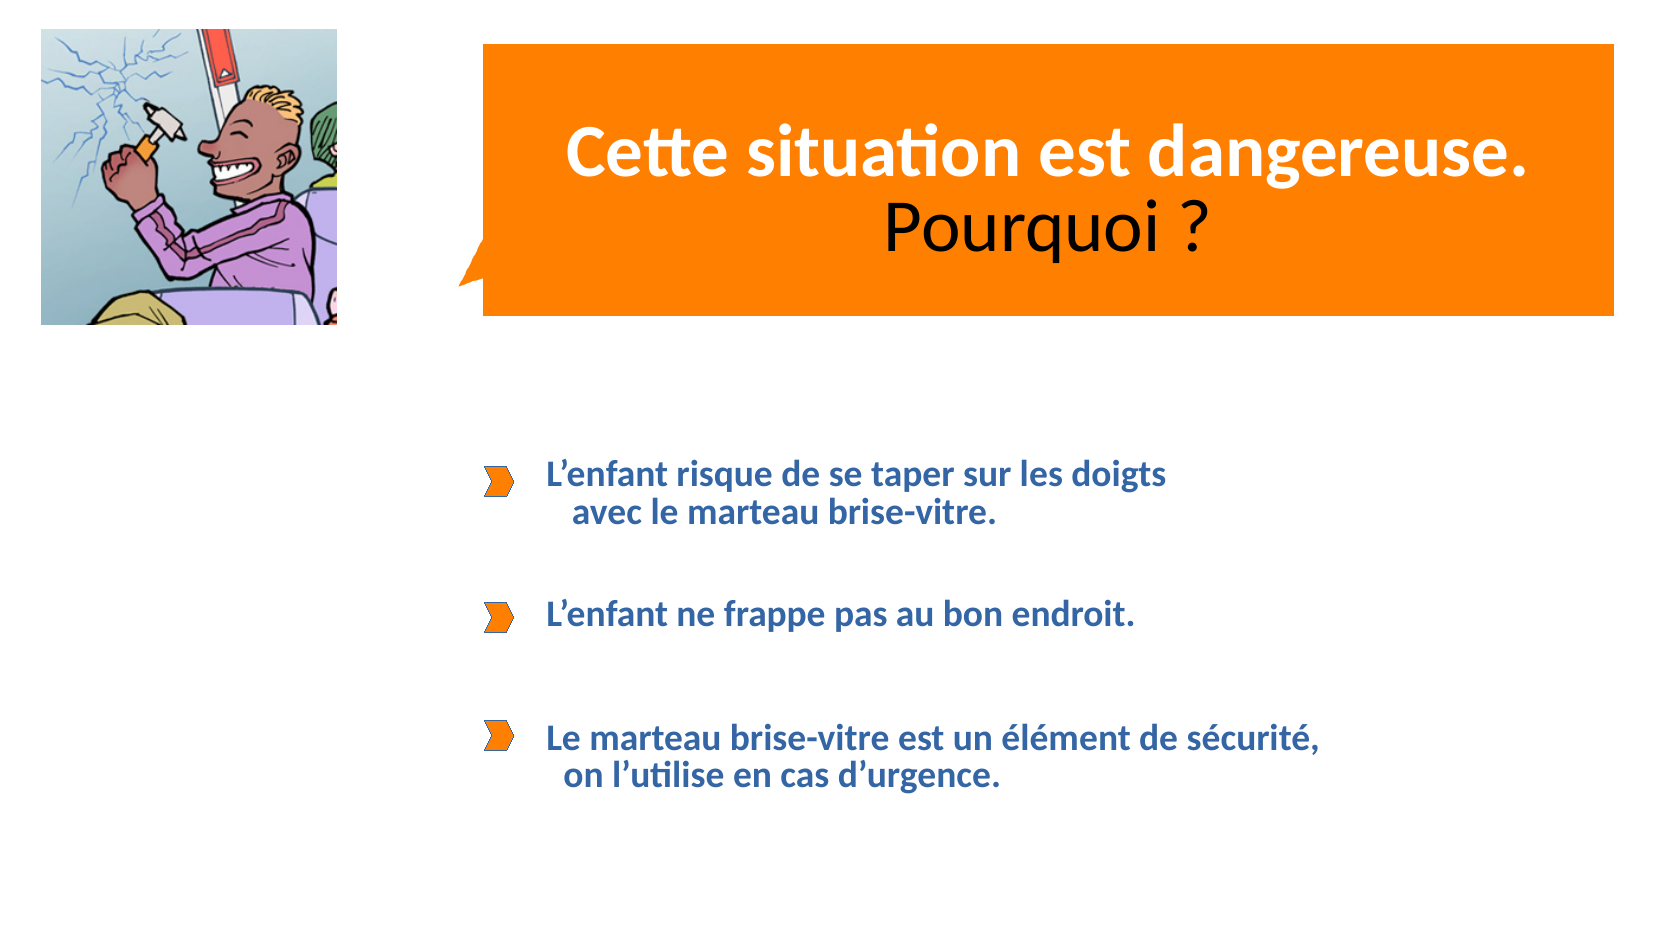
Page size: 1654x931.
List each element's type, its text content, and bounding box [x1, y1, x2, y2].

text_box Le marteau brise-vitre est un élément de sécurité, on l’utilise en cas d’urgence. [531, 714, 1601, 805]
text_box L’enfant ne frappe pas au bon endroit. [531, 590, 1424, 644]
text_box [484, 466, 514, 497]
text_box [484, 602, 514, 633]
picture [5, 0, 1654, 345]
text_box Cette situation est dangereuse. Pourquoi ? [472, 112, 1625, 278]
text_box L’enfant risque de se taper sur les doigts avec le marteau brise-vitre. [531, 450, 1447, 542]
text_box [484, 720, 514, 751]
